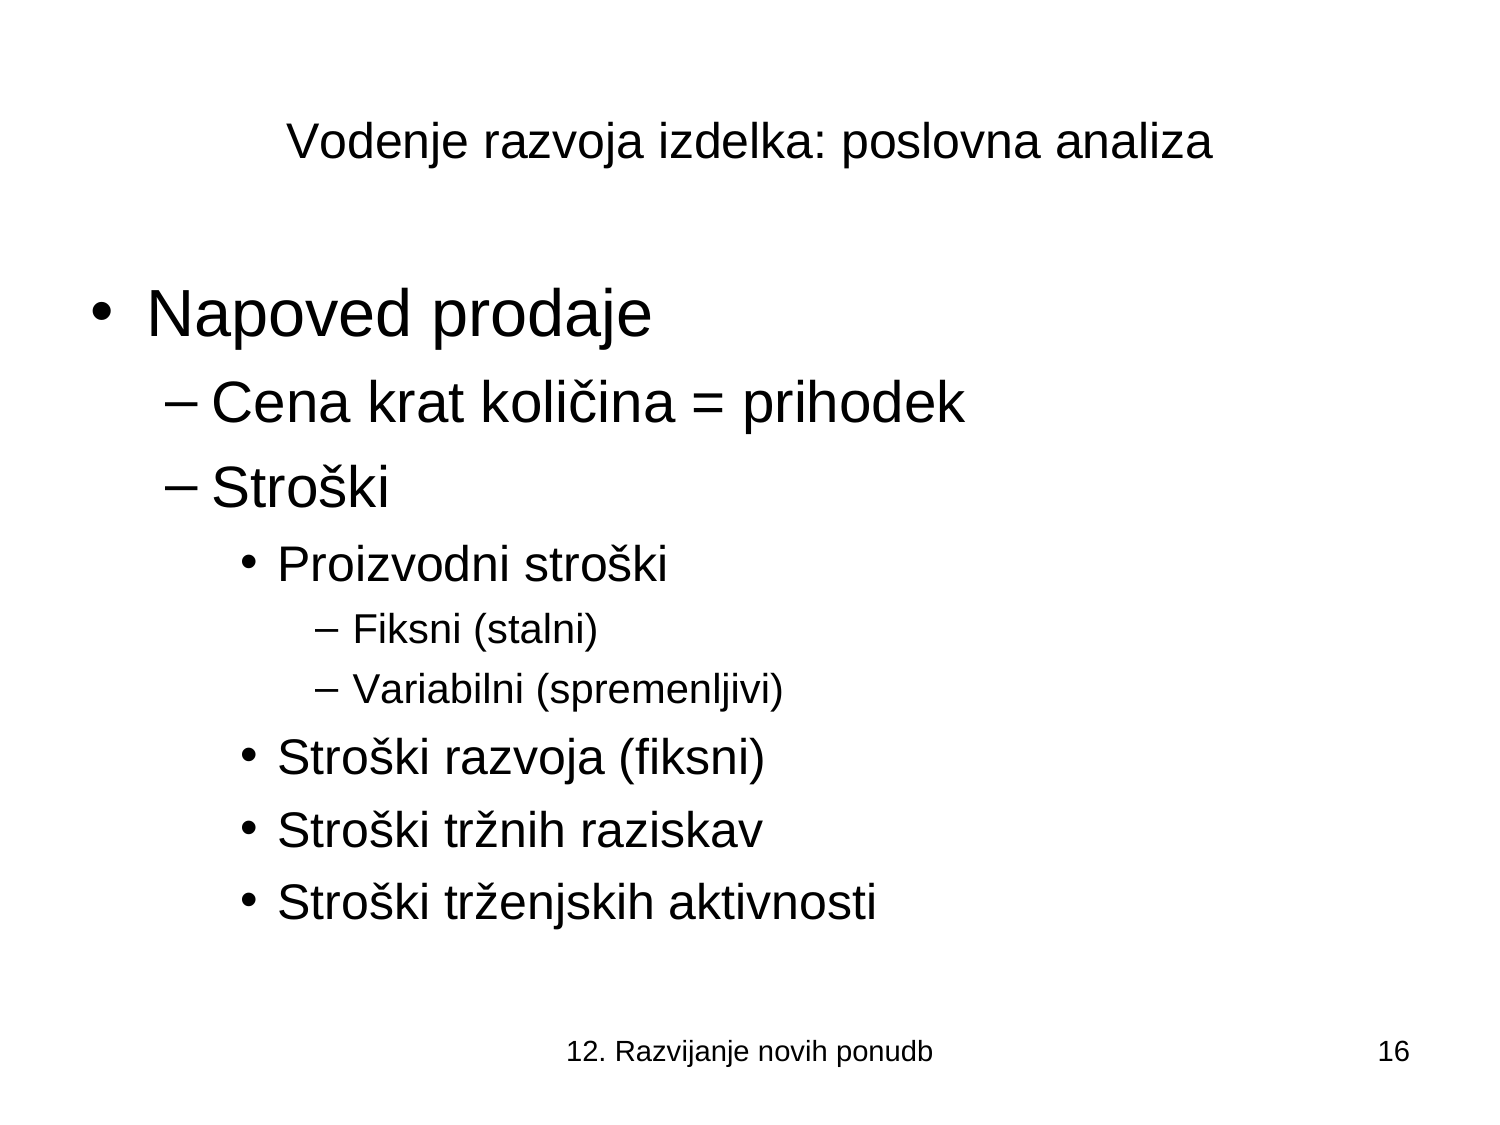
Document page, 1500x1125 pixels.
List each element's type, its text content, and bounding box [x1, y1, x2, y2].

text_box <number> [1074, 1024, 1426, 1103]
title Vodenje razvoja izdelka: poslovna analiza [75, 45, 1426, 233]
text_box 12. Razvijanje novih ponudb [512, 1024, 988, 1103]
list Napoved prodaje Cena krat količina = prihodek Stroški Proizvodni stroški Fiksni (stalni) Variabilni (spremenljivi) Stroški razvoja (fiksni) Stroški tržnih raziskav Stroški trženjskih aktivnosti [75, 262, 1426, 1010]
